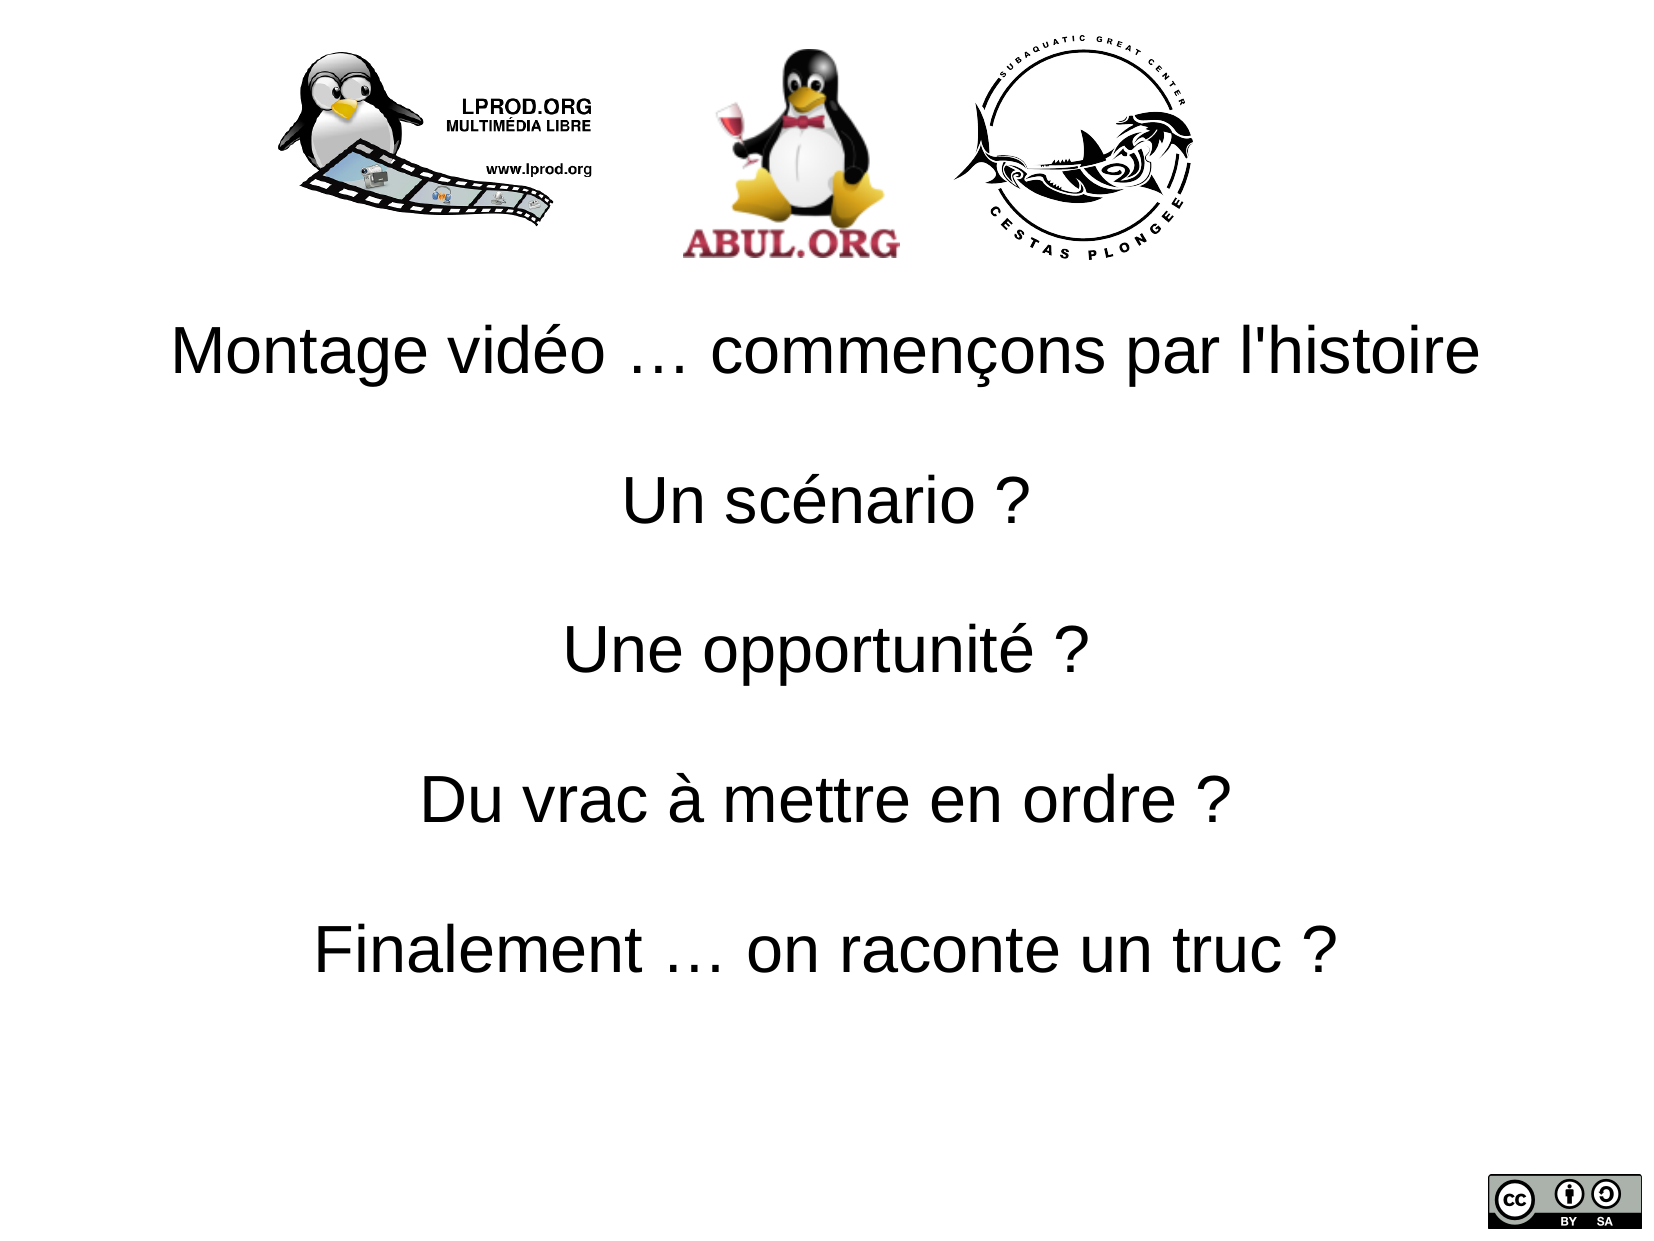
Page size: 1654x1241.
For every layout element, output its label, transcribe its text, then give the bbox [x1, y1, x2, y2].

picture [276, 50, 603, 258]
picture [1488, 1174, 1642, 1229]
subtitle Montage vidéo … commençons par l'histoire Un scénario ? Une opportunité ? Du vrac à mettre en ordre ? Finalement … on raconte un truc ? [82, 290, 1571, 1010]
picture [953, 35, 1193, 260]
picture [683, 49, 900, 258]
